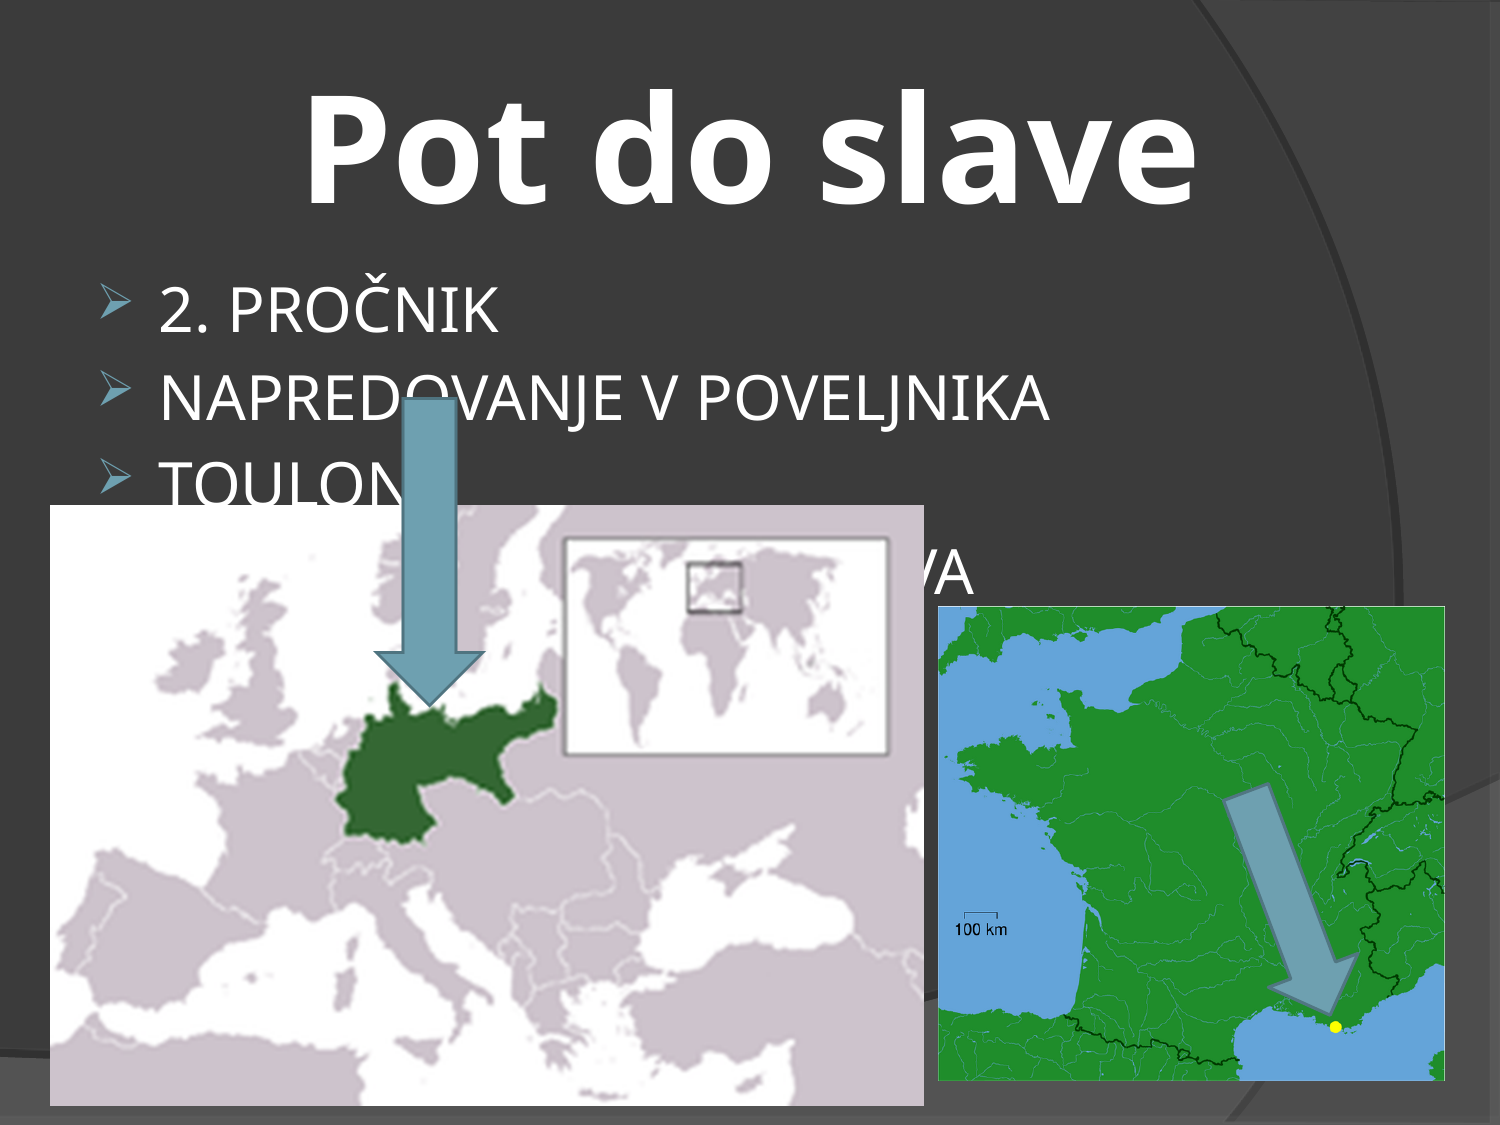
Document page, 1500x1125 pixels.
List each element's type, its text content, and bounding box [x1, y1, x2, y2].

picture [50, 397, 924, 1106]
title Pot do slave [0, 19, 1500, 268]
text_box [1223, 783, 1358, 1016]
picture [938, 606, 1445, 1081]
list 2. PROČNIK NAPREDOVANJE V POVELJNIKA TOULON UPOR PARIŠKEGA LJUDSTVA RENSKA ZVEZA 1806 [75, 262, 1300, 1005]
